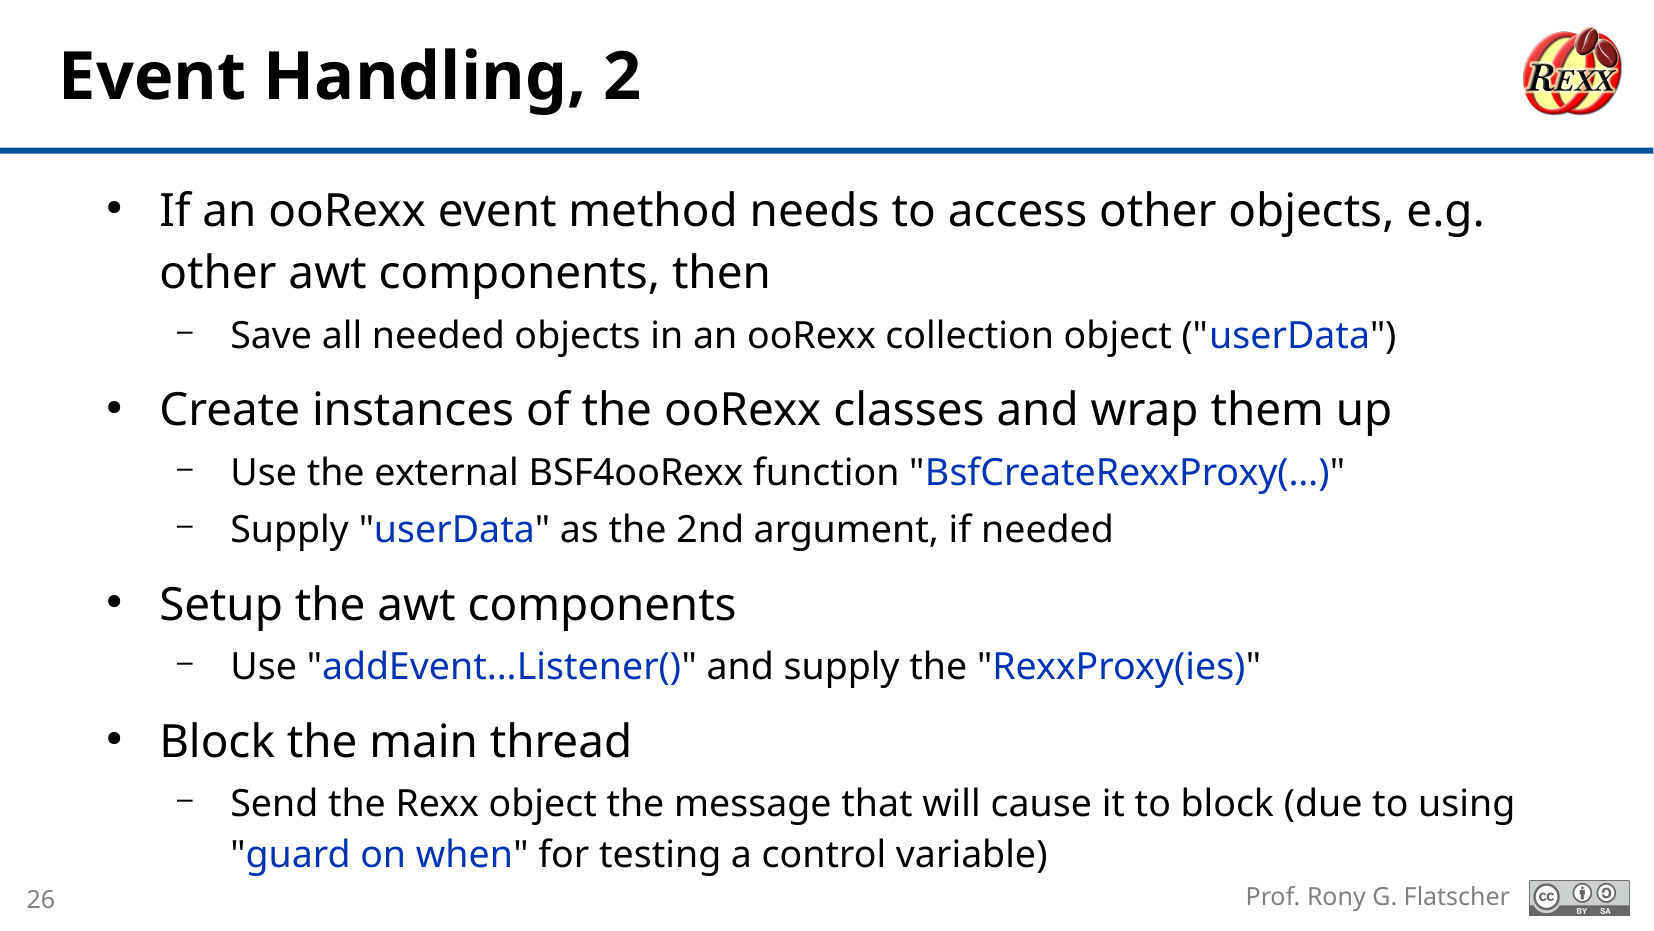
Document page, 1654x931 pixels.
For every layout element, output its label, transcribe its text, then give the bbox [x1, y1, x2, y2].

list If an ooRexx event method needs to access other objects, e.g. other awt components, then Save all needed objects in an ooRexx collection object ("userData") Create instances of the ooRexx classes and wrap them up Use the external BSF4ooRexx function "BsfCreateRexxProxy(…)" Supply "userData" as the 2nd argument, if needed Setup the awt components Use "addEvent...Listener()" and supply the "RexxProxy(ies)" Block the main thread Send the Rexx object the message that will cause it to block (due to using "guard on when" for testing a control variable) [88, 177, 1577, 857]
title Event Handling, 2 [0, 0, 1625, 148]
